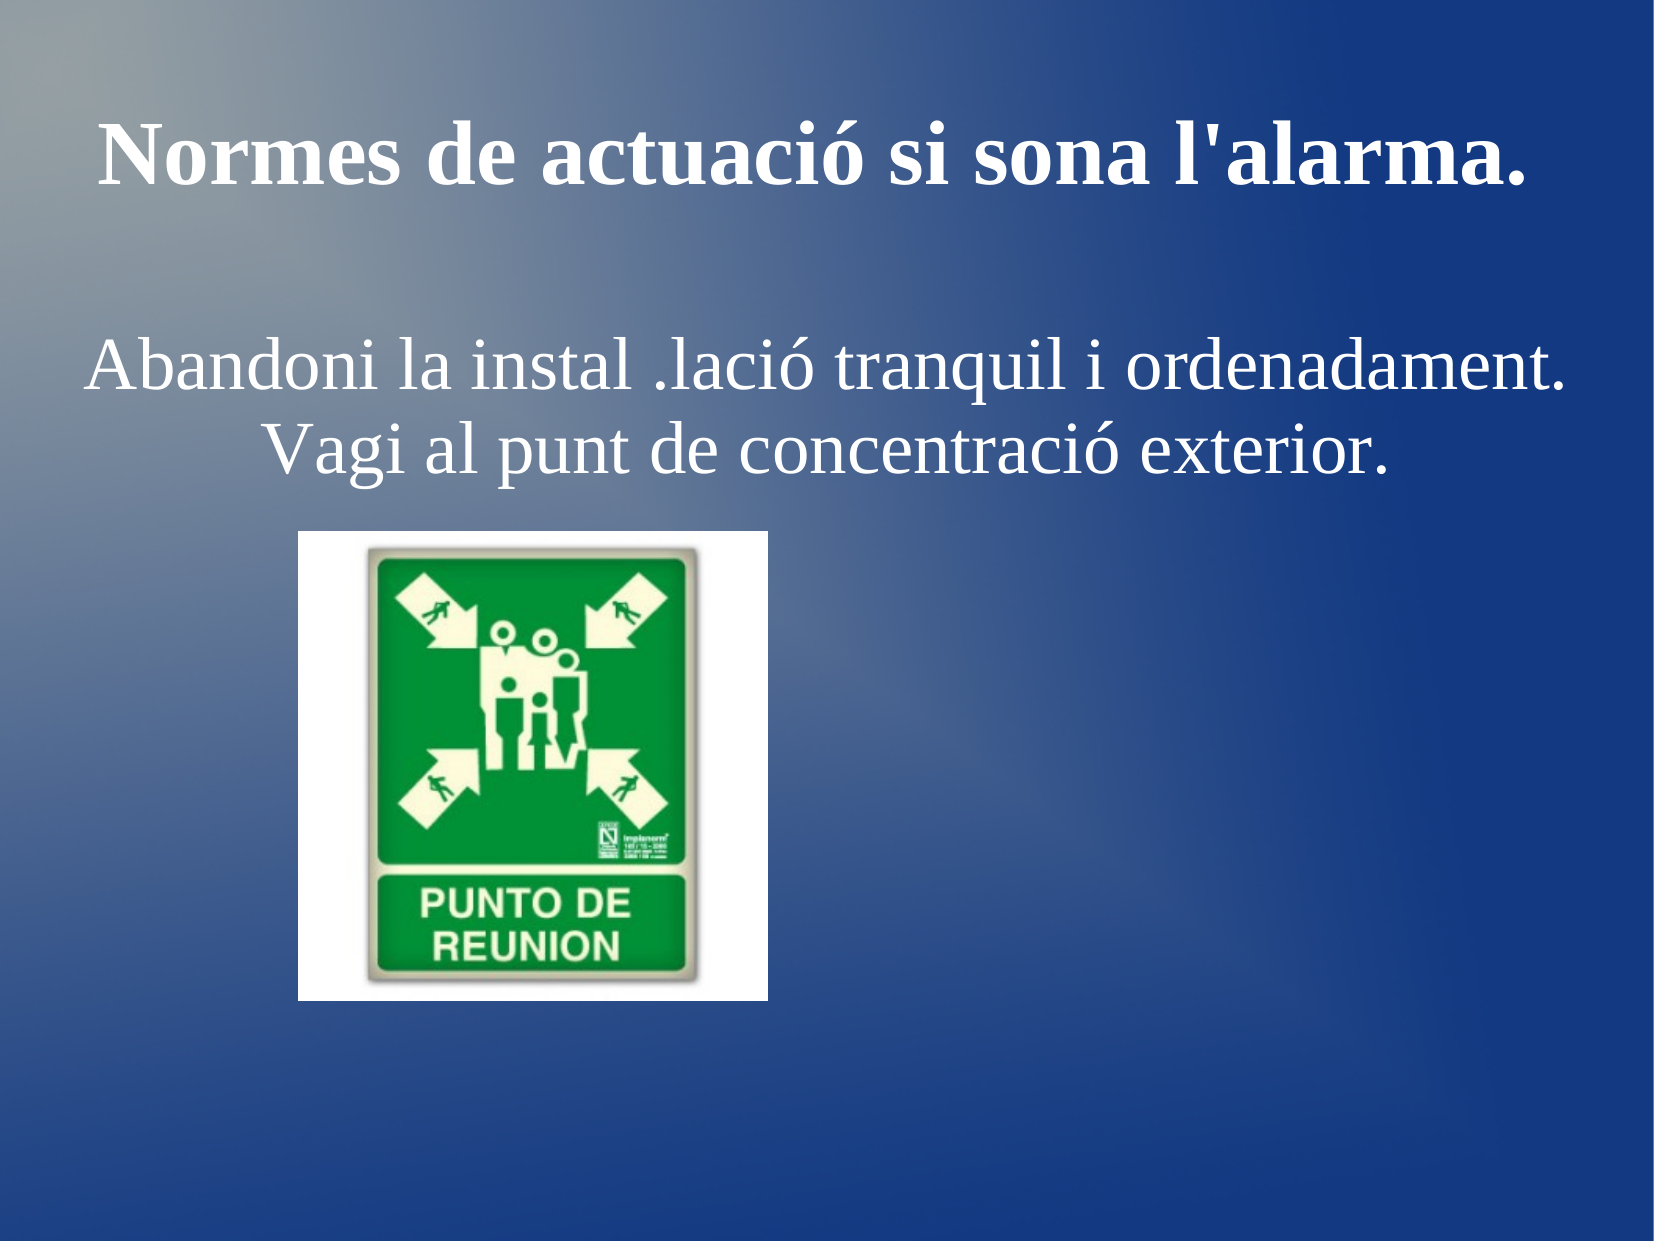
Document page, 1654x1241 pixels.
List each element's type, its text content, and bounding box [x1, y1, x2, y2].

picture [0, 0, 1654, 1241]
subtitle Abandoni la instal .lació tranquil i ordenadament. Vagi al punt de concentració exterior. [82, 290, 1571, 1109]
title Normes de actuació si sona l'alarma. [82, 49, 1571, 257]
